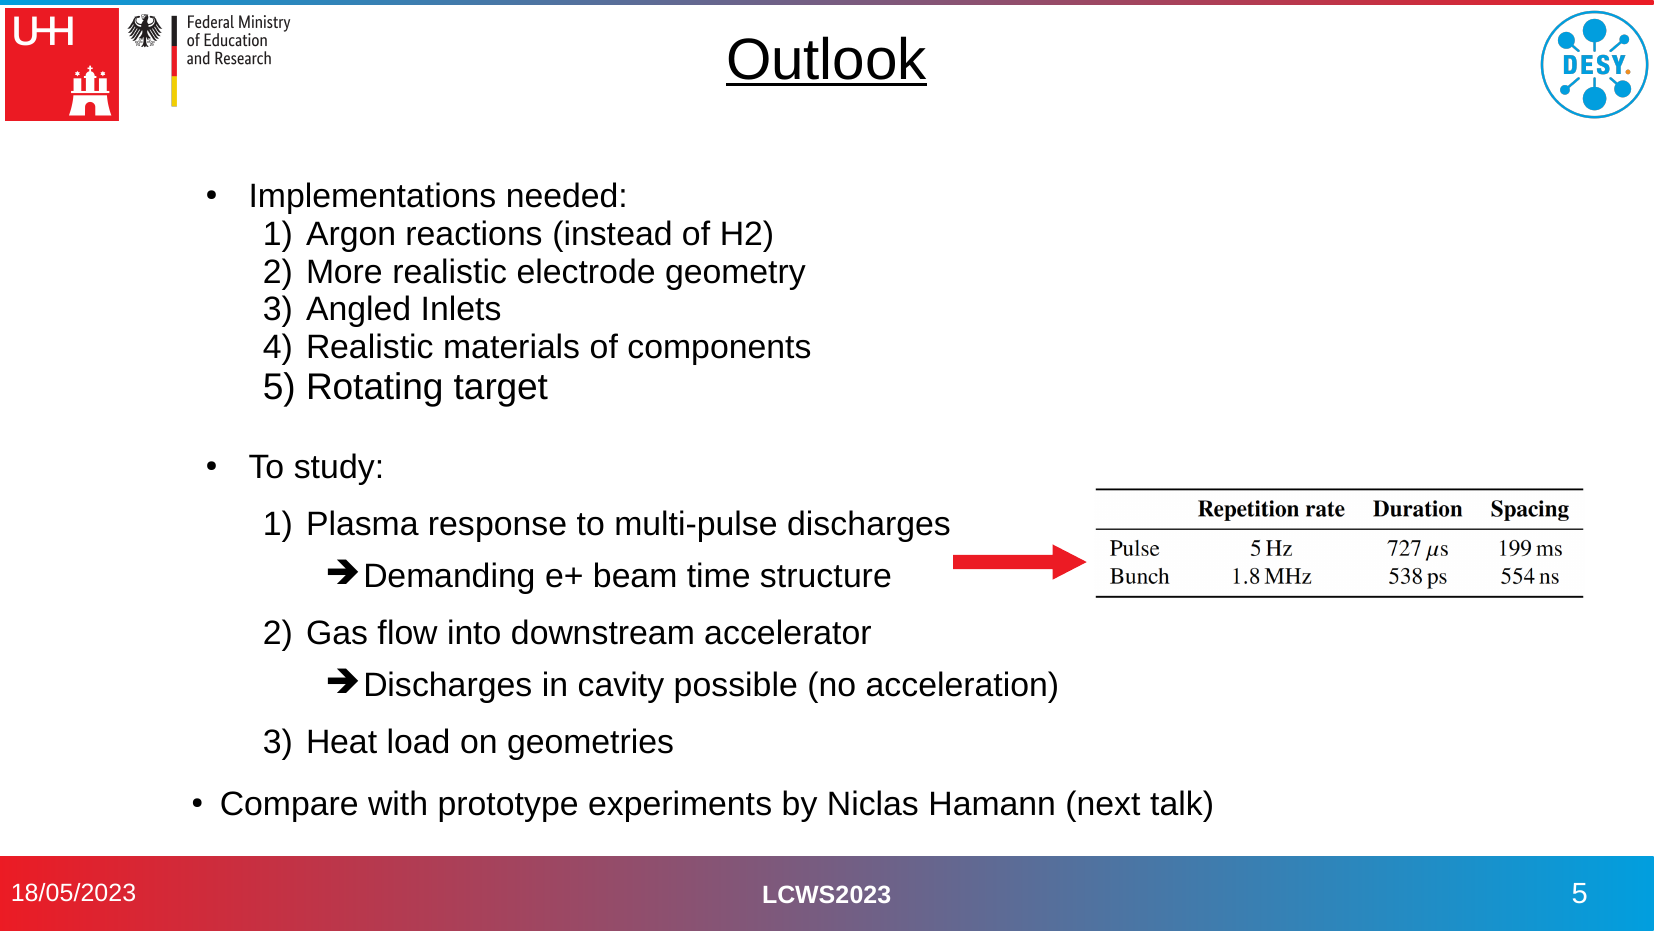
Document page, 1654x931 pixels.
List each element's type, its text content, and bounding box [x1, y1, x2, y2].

text_box [953, 544, 1087, 580]
text_box LCWS2023 [147, 859, 1506, 931]
title Outlook [354, 0, 1300, 119]
list Implementations needed: Argon reactions (instead of H2) More realistic electrode geometry Angled Inlets Realistic materials of components Rotating target To study: Plasma response to multi-pulse discharges Demanding e+ beam time structure Gas flow into downstream accelerator Discharges in cavity possible (no acceleration) Heat load on geometries Compare with prototype experiments by Niclas Hamann (next talk) [191, 177, 1463, 827]
picture [1538, 8, 1651, 121]
picture [5, 5, 325, 139]
picture [1094, 486, 1585, 600]
